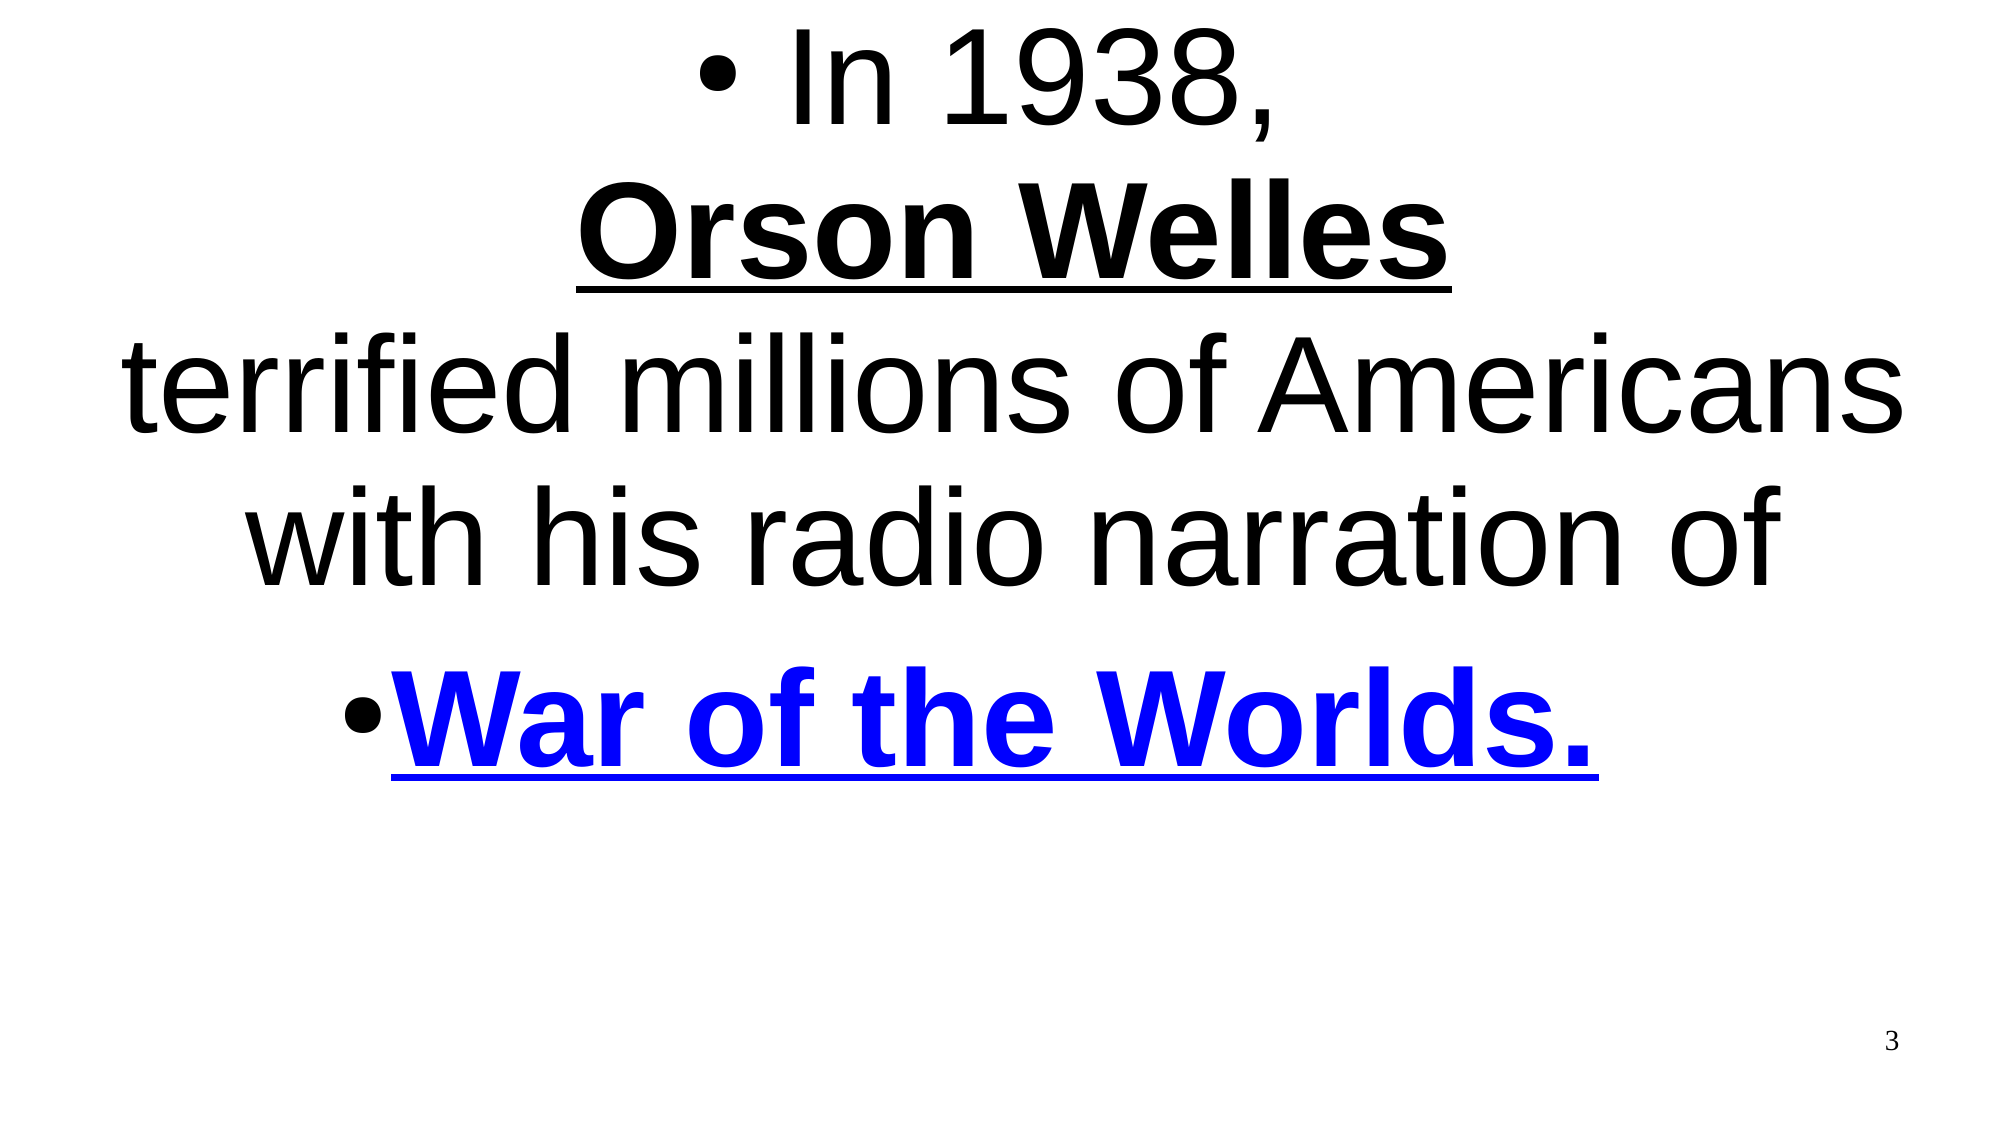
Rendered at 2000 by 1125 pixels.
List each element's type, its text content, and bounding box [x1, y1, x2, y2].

list In 1938, Orson Welles terrified millions of Americans with his radio narration of War of the Worlds. [0, 0, 1996, 1123]
